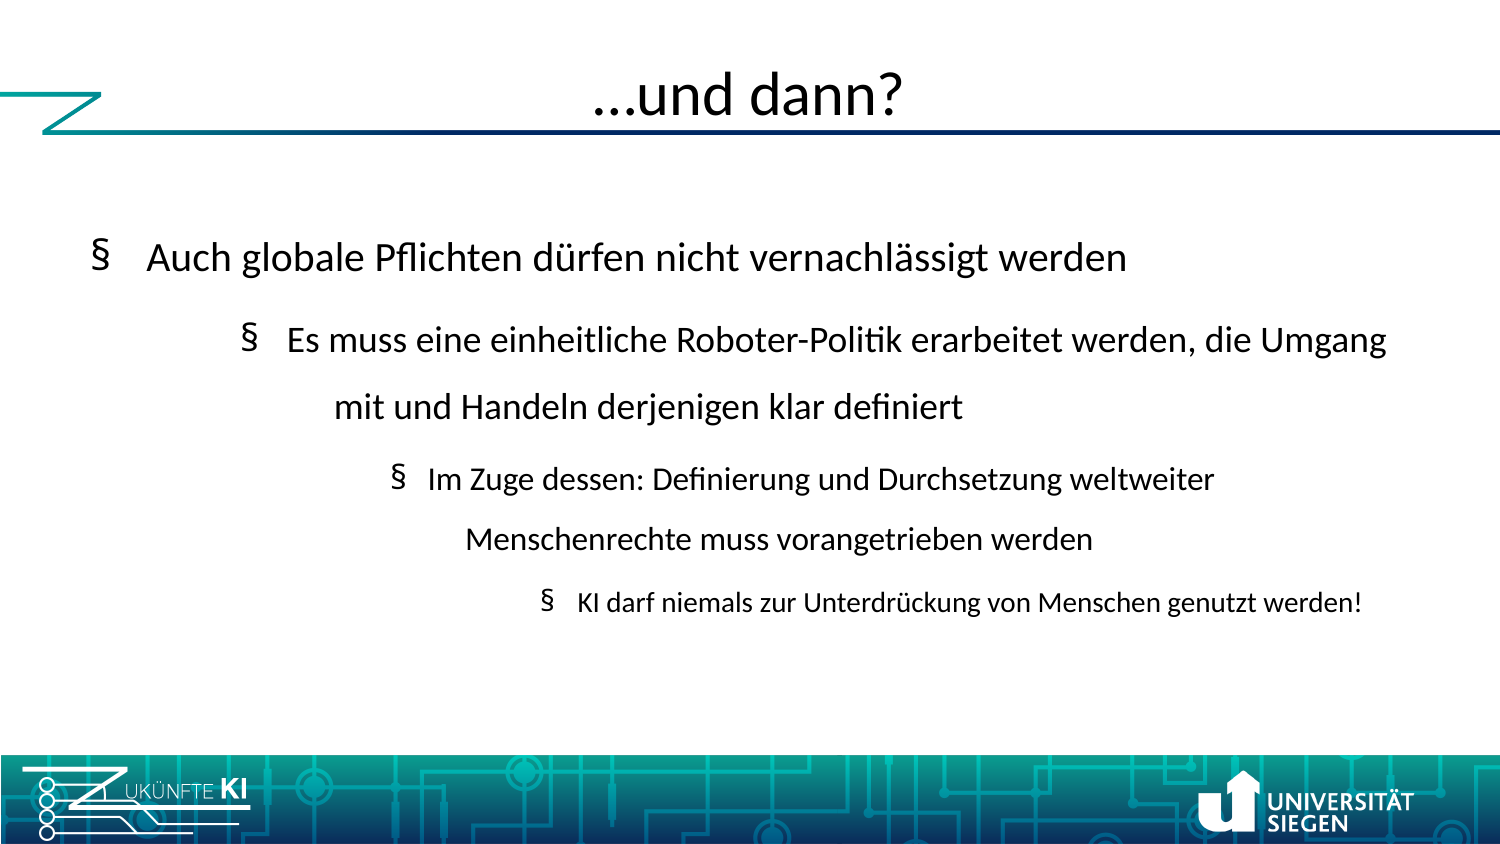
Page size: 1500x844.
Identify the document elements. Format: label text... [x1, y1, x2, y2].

list Auch globale Pflichten dürfen nicht vernachlässigt werden Es muss eine einheitliche Roboter-Politik erarbeitet werden, die Umgang mit und Handeln derjenigen klar definiert Im Zuge dessen: Definierung und Durchsetzung weltweiter Menschenrechte muss vorangetrieben werden KI darf niemals zur Unterdrückung von Menschen genutzt werden! [75, 196, 1426, 754]
title …und dann? [75, 20, 1426, 161]
